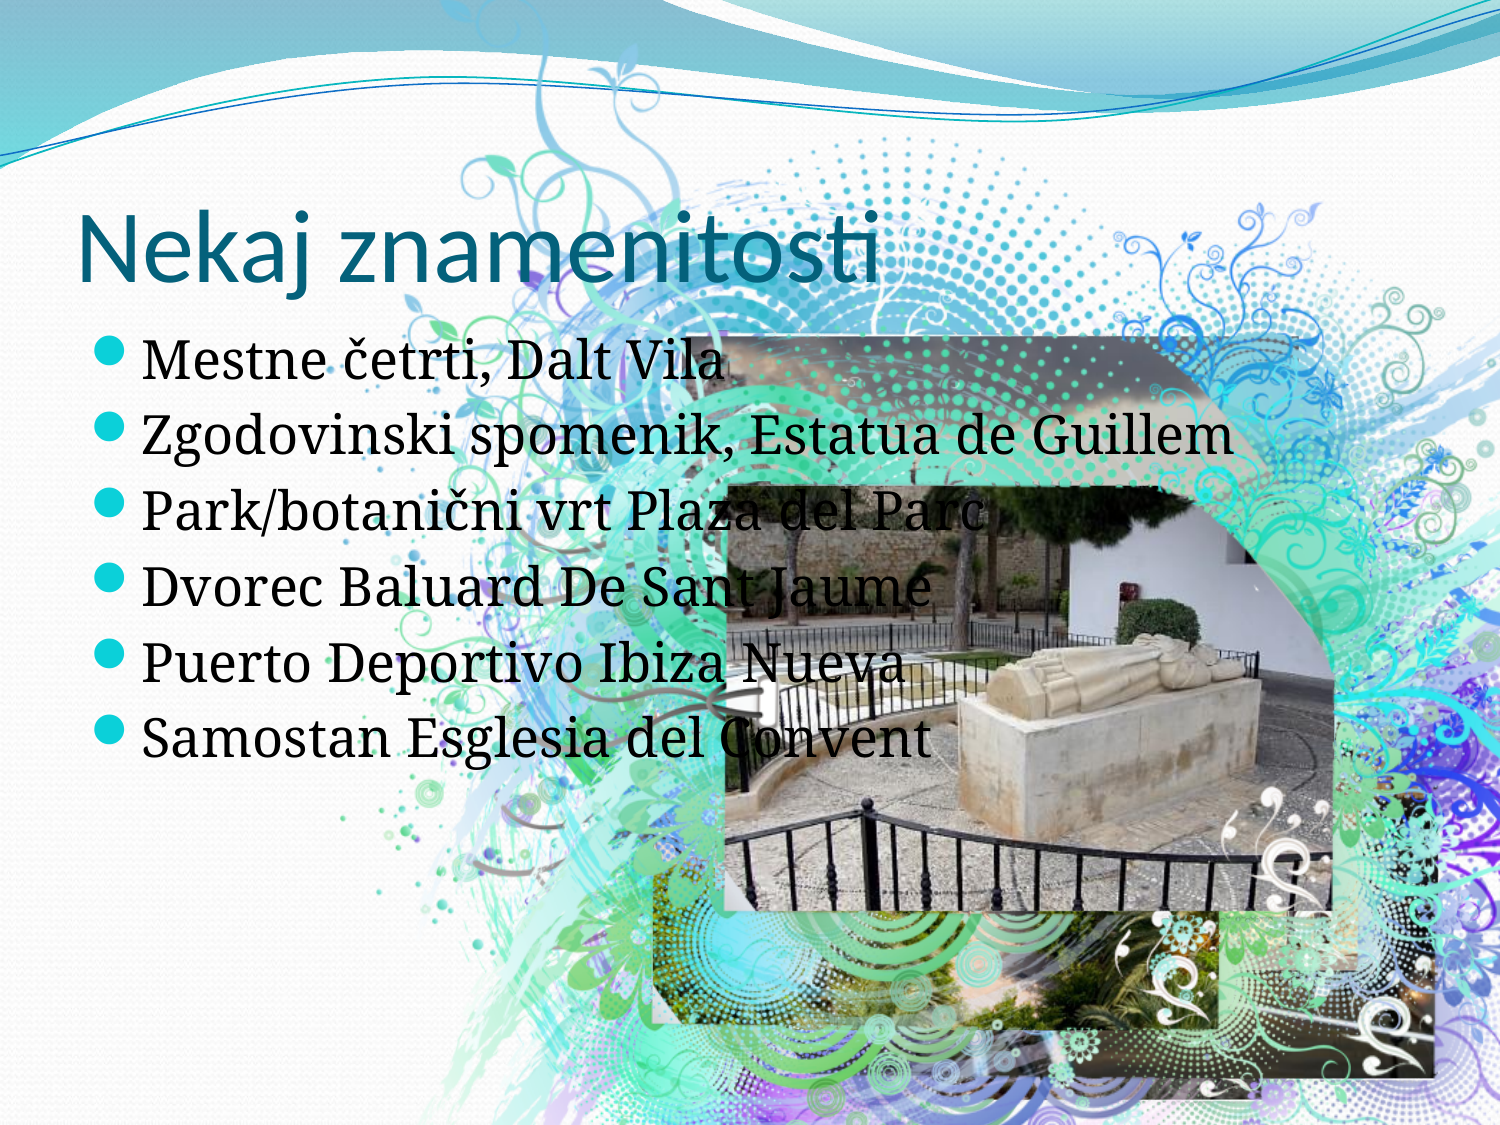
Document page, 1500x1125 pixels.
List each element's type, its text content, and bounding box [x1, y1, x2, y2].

title Nekaj znamenitosti [75, 115, 1425, 304]
list Mestne četrti, Dalt Vila Zgodovinski spomenik, Estatua de Guillem Park/botanični vrt Plaza del Parc Dvorec Baluard De Sant Jaume Puerto Deportivo Ibiza Nueva Samostan Esglesia del Convent [75, 317, 1425, 1038]
picture [24, 147, 49, 156]
picture [0, 0, 1500, 1125]
